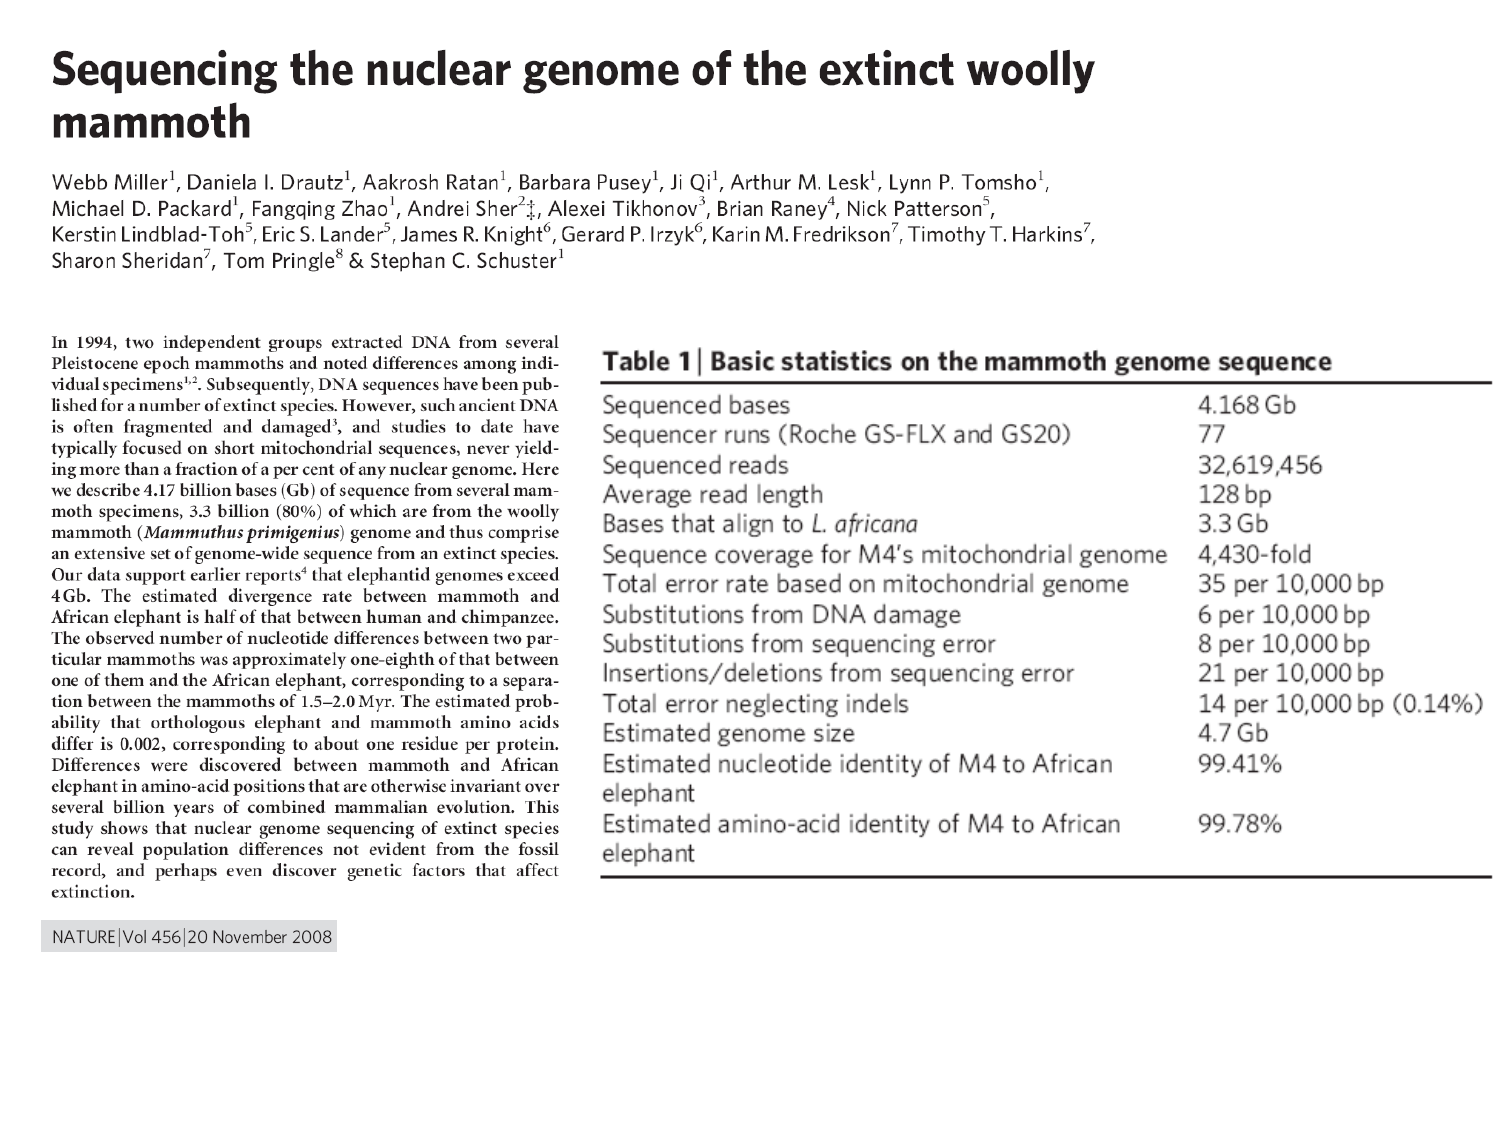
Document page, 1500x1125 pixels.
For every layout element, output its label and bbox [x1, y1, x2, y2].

picture [41, 920, 337, 952]
picture [41, 42, 1500, 906]
